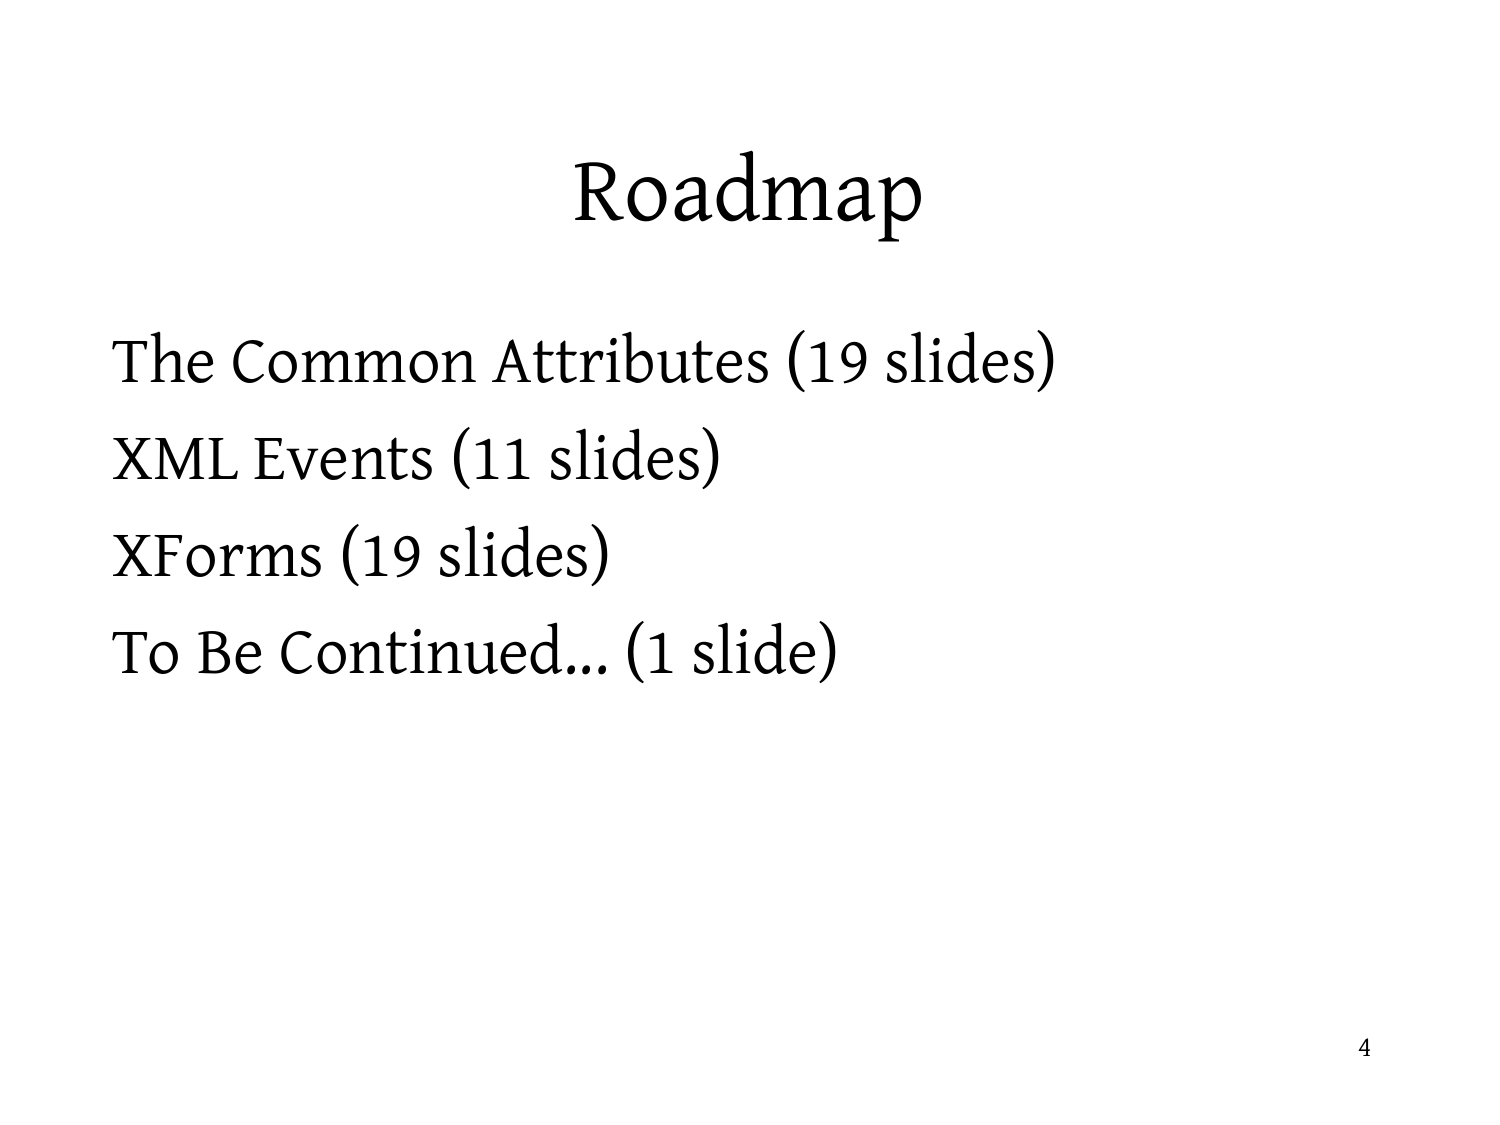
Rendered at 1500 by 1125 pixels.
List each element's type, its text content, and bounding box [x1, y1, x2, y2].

list The Common Attributes (19 slides) XML Events (11 slides) XForms (19 slides) To Be Continued... (1 slide) [112, 324, 1387, 1000]
title Roadmap [112, 63, 1387, 324]
